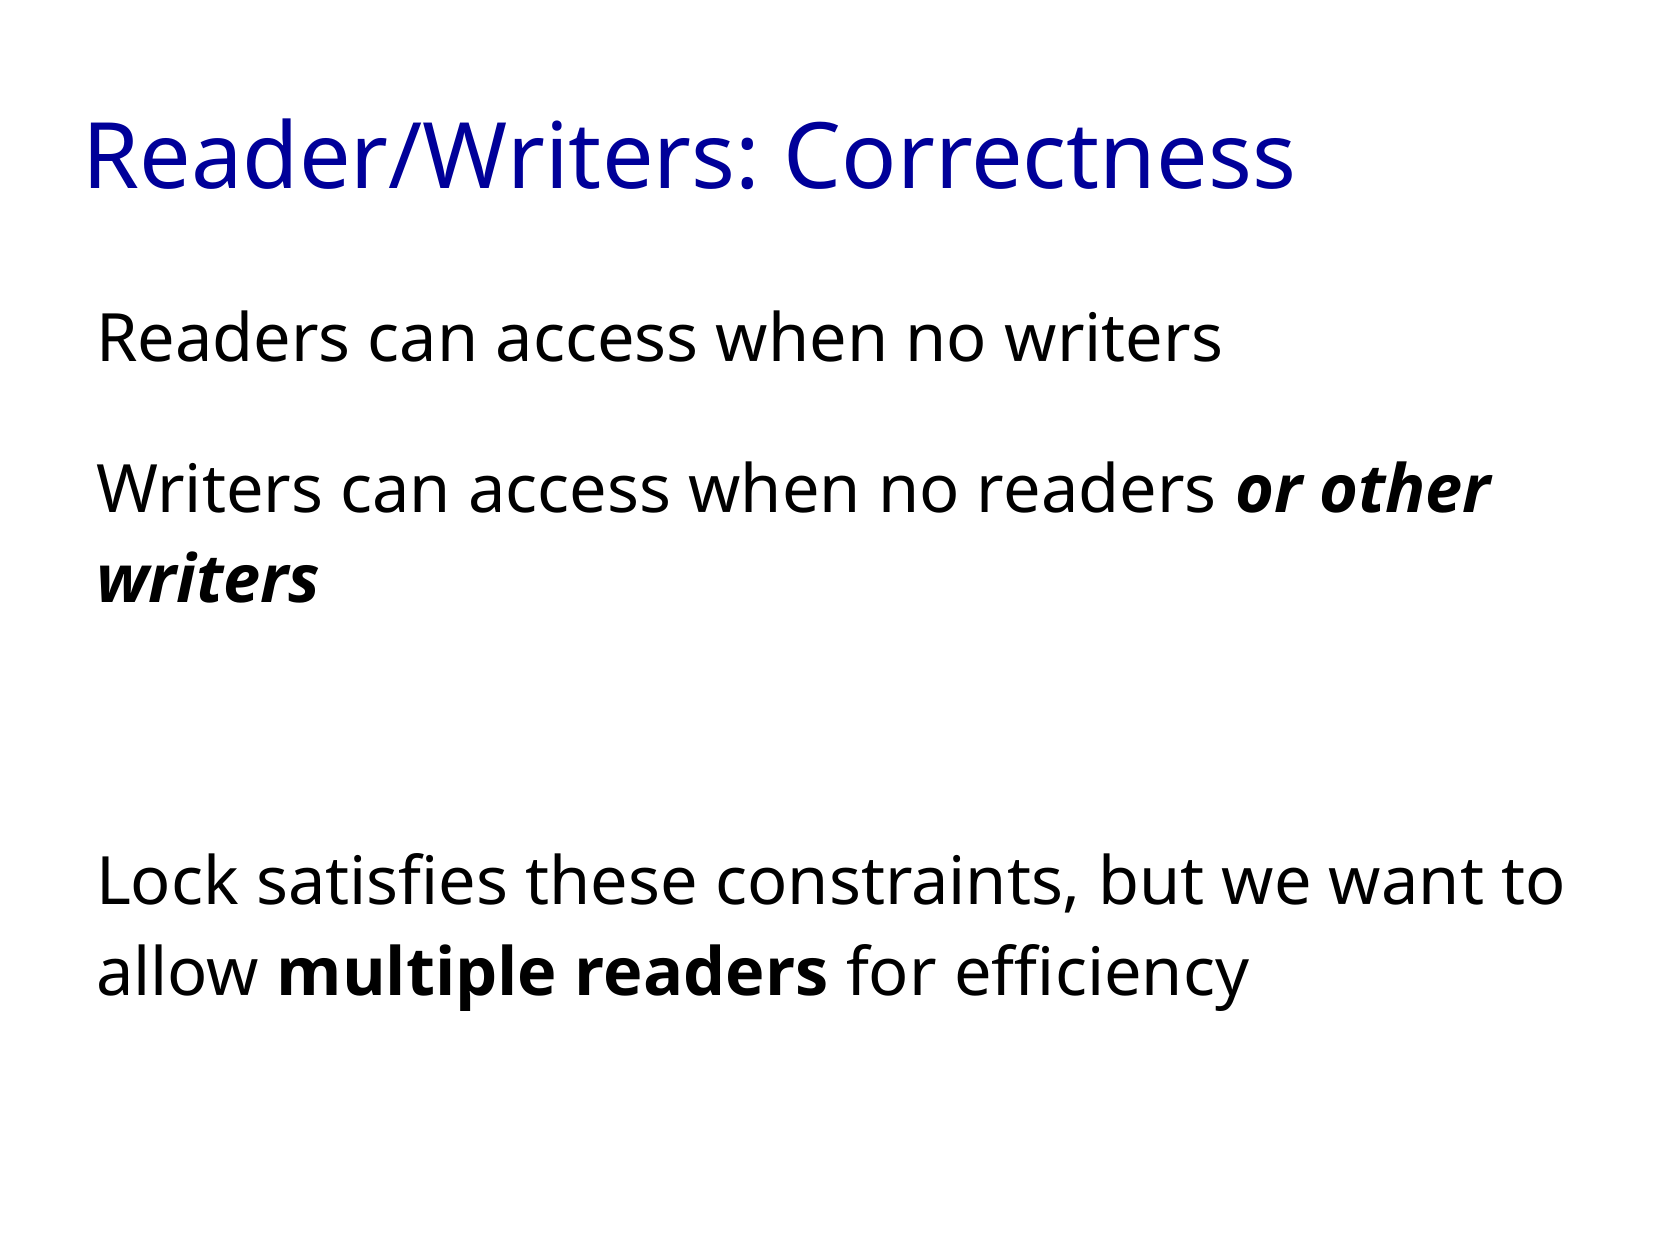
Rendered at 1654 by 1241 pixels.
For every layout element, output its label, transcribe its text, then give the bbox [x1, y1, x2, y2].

list Readers can access when no writers Writers can access when no readers or other writers Lock satisfies these constraints, but we want to allow multiple readers for efficiency [60, 290, 1571, 1096]
title Reader/Writers: Correctness [82, 49, 1571, 257]
